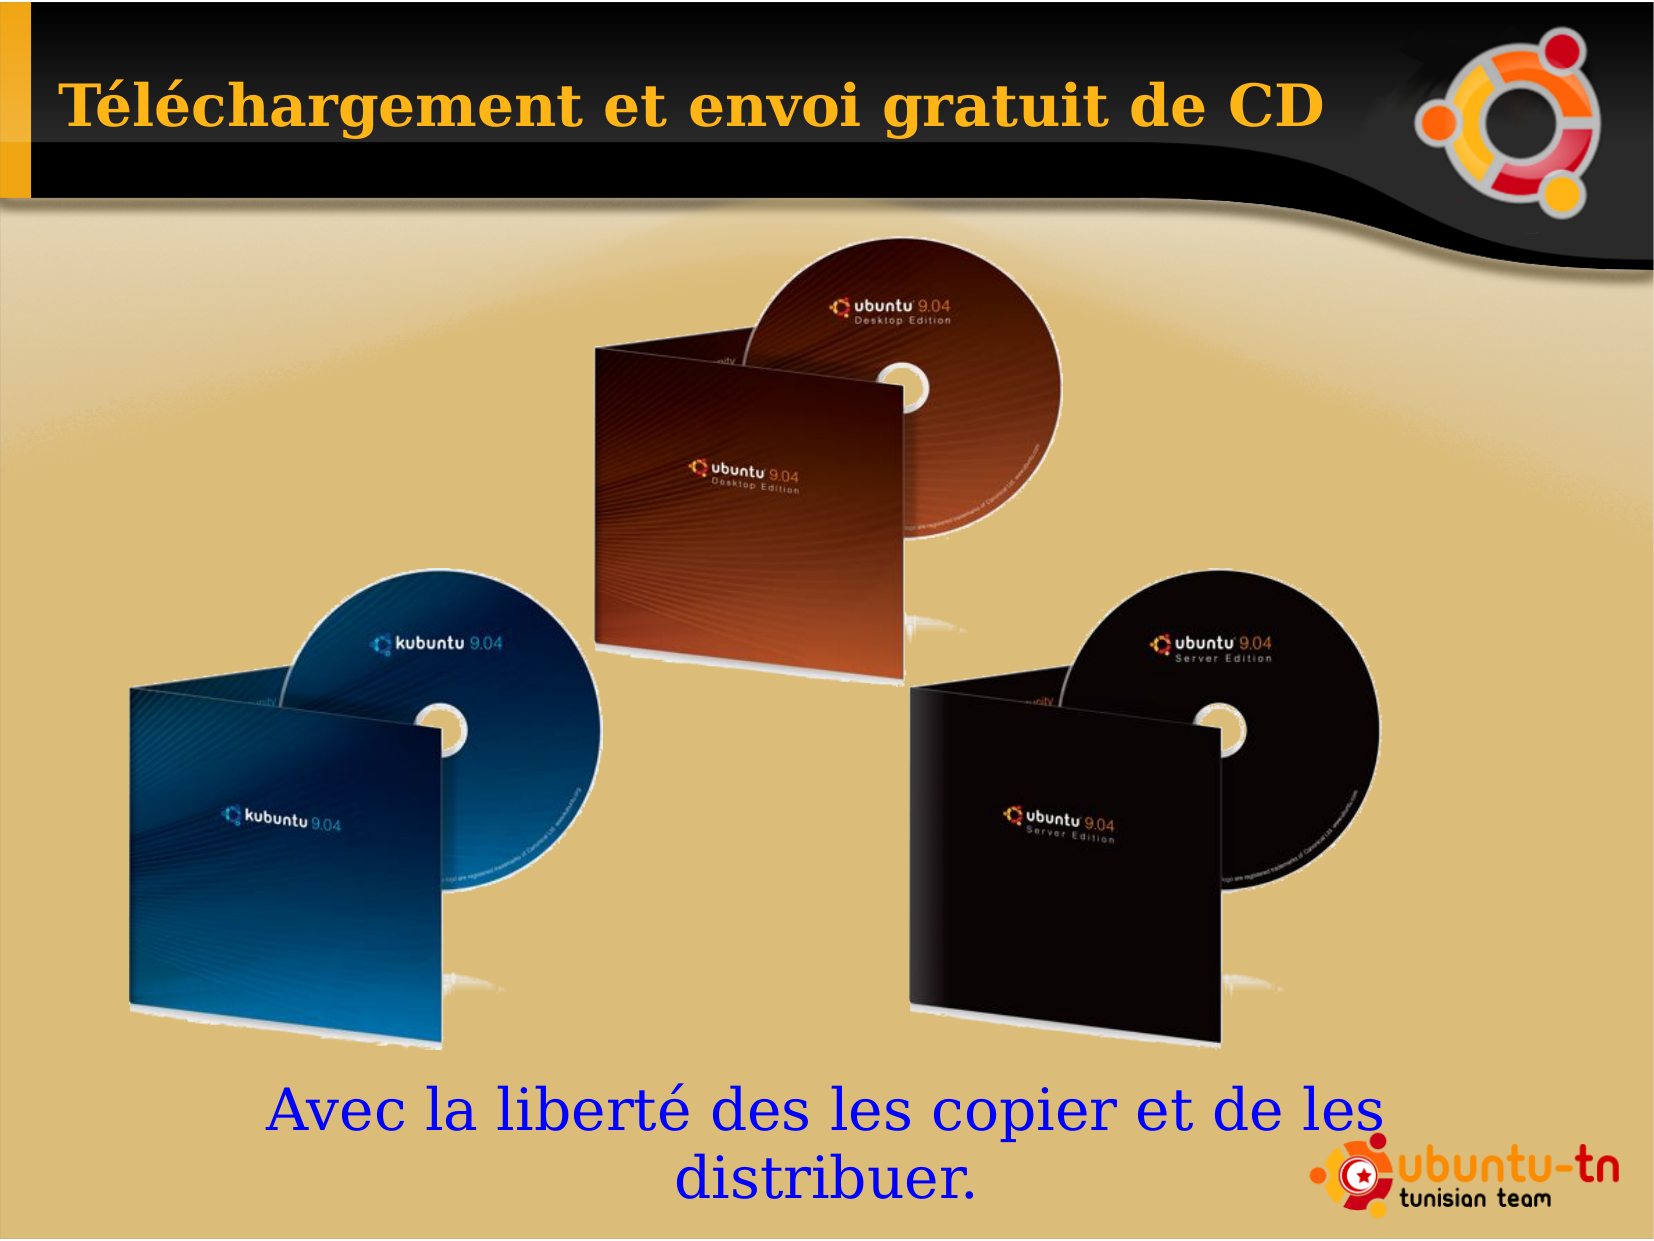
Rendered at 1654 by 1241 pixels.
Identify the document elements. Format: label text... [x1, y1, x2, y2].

text_box Avec la liberté des les copier et de les distribuer. [169, 1068, 1484, 1220]
picture [0, 0, 1654, 1241]
title Téléchargement et envoi gratuit de CD [59, 9, 1447, 202]
